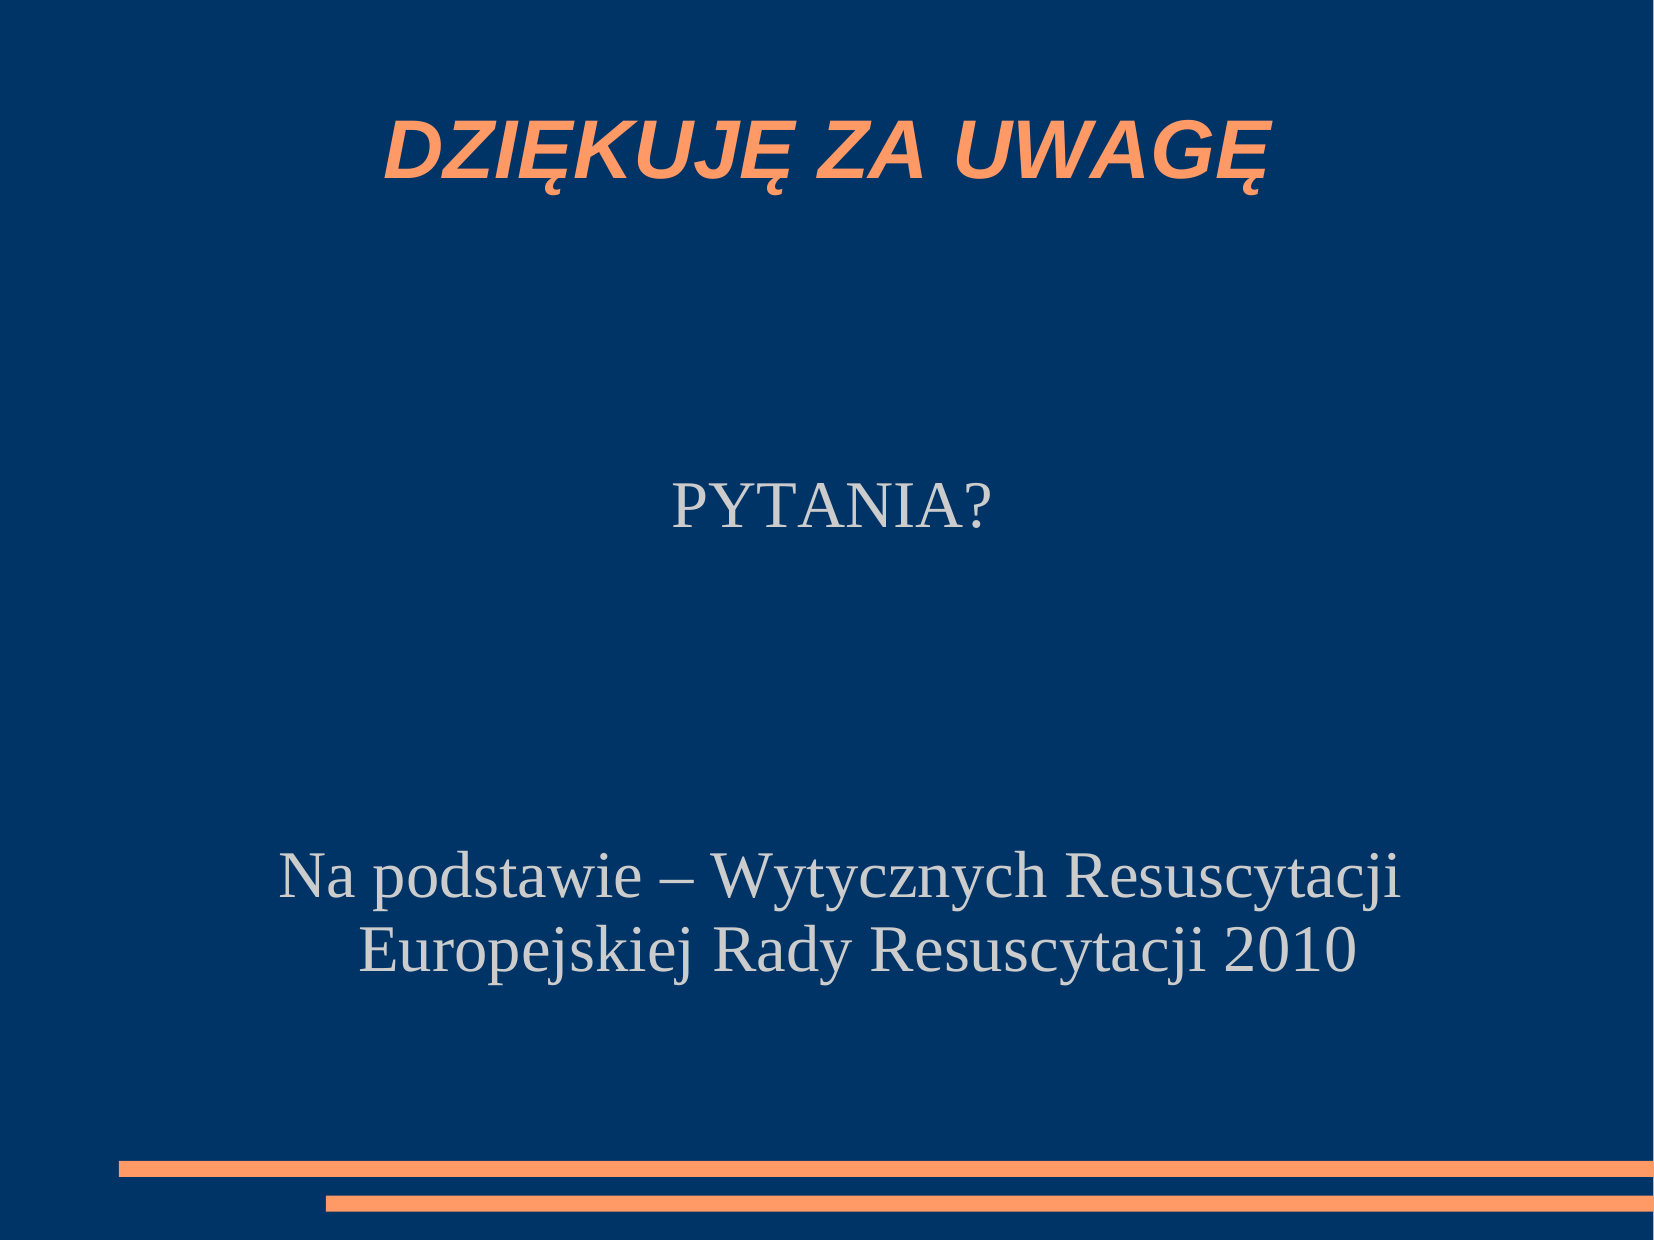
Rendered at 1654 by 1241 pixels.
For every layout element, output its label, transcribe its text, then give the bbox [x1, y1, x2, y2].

title DZIĘKUJĘ ZA UWAGĘ [121, 53, 1534, 247]
subtitle PYTANIA? Na podstawie – Wytycznych Resuscytacji Europejskiej Rady Resuscytacji 2010 [121, 329, 1561, 1125]
